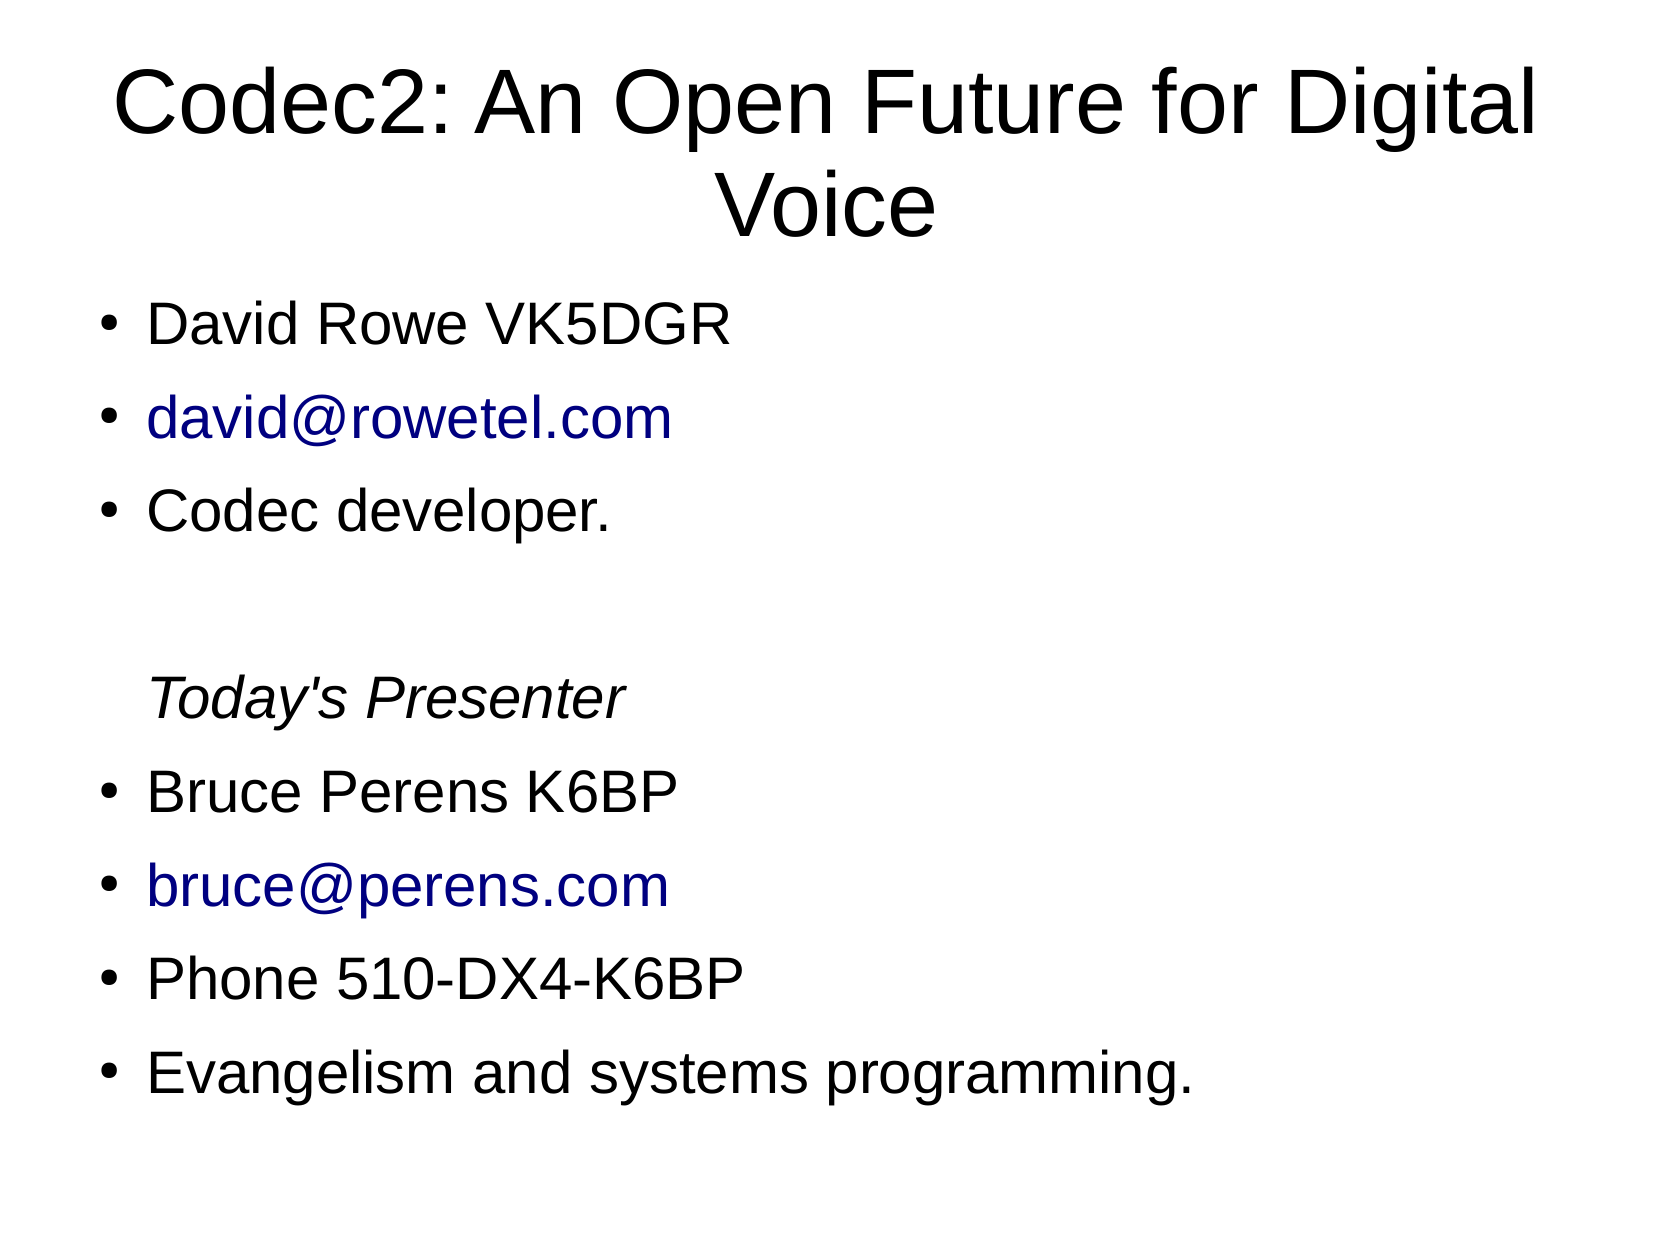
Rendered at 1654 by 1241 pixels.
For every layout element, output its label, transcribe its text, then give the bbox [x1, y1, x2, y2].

title Codec2: An Open Future for Digital Voice [82, 50, 1571, 256]
list David Rowe VK5DGR david@rowetel.com Codec developer. Today's Presenter Bruce Perens K6BP bruce@perens.com Phone 510-DX4-K6BP Evangelism and systems programming. [82, 290, 1571, 1109]
